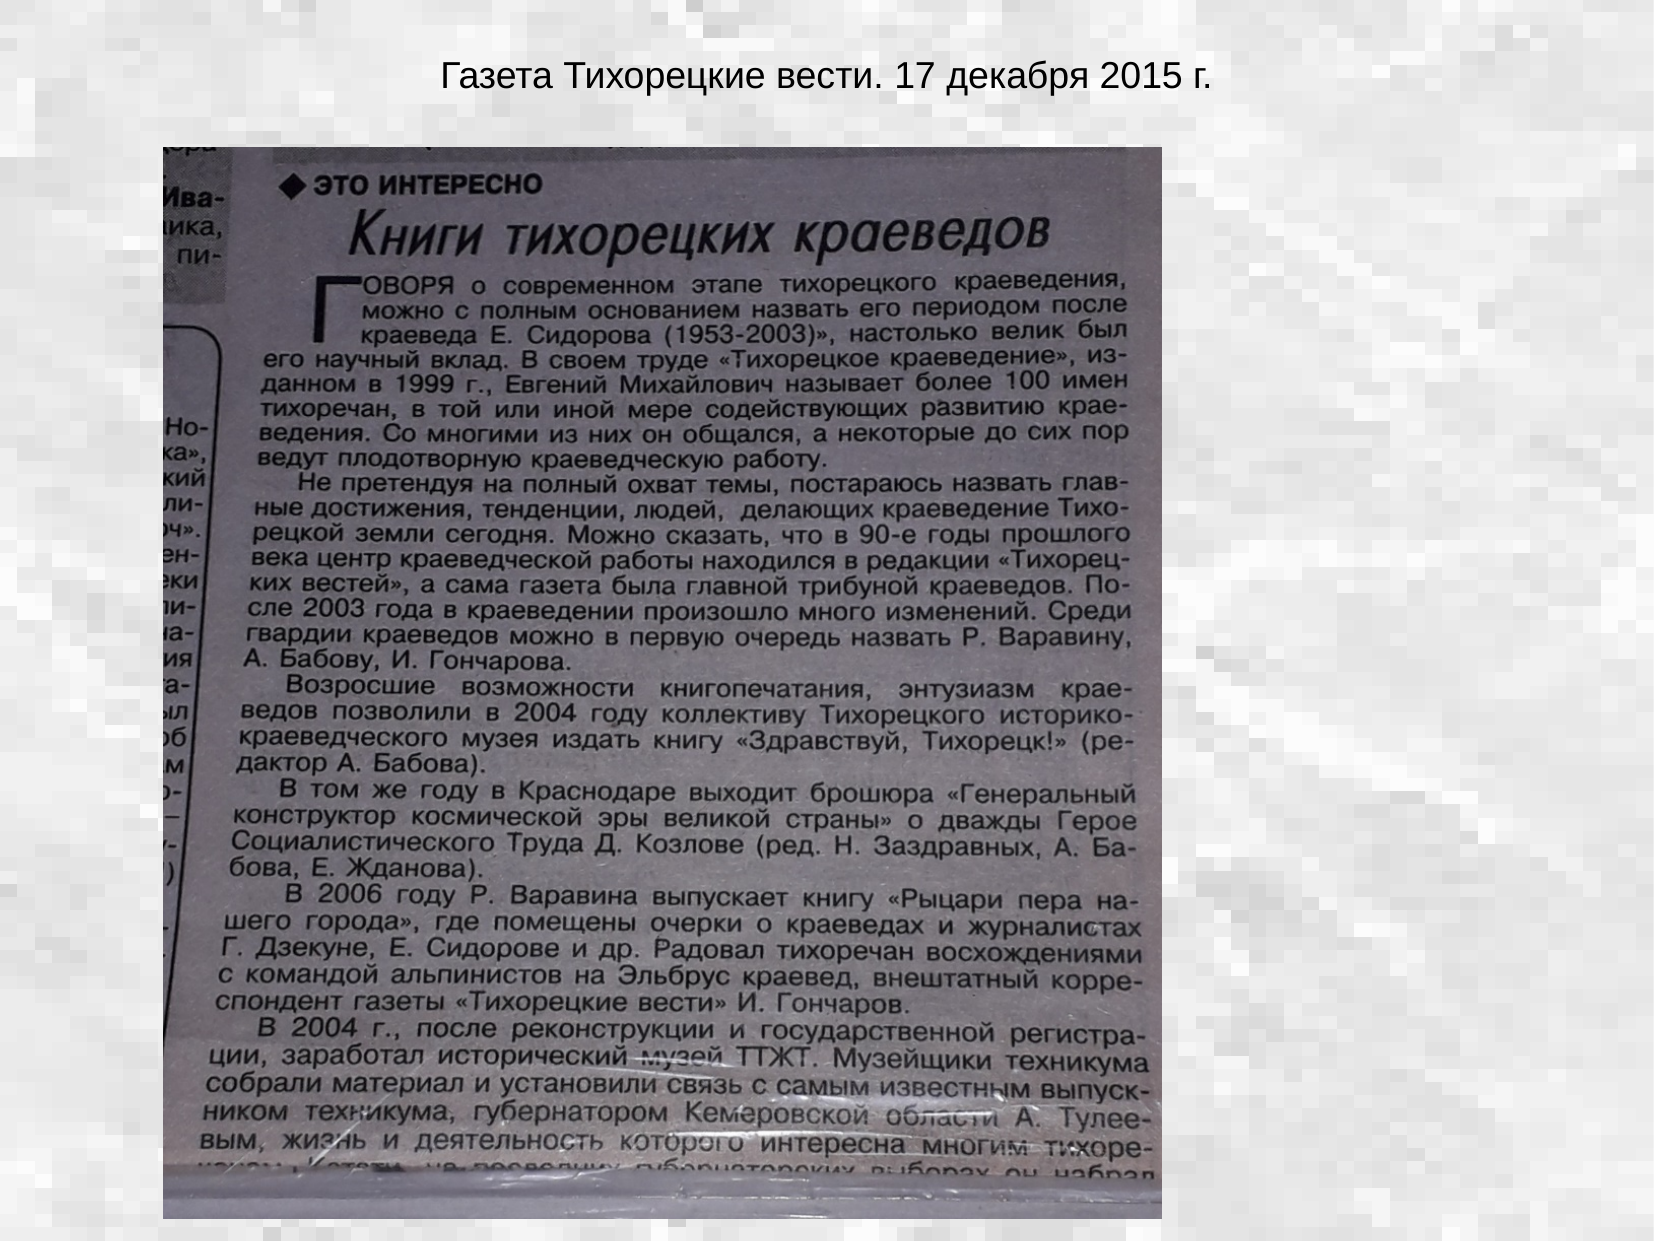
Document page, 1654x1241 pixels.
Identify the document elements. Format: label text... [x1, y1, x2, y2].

picture [163, 147, 1162, 1219]
title Газета Тихорецкие вести. 17 декабря 2015 г. [82, 0, 1571, 148]
